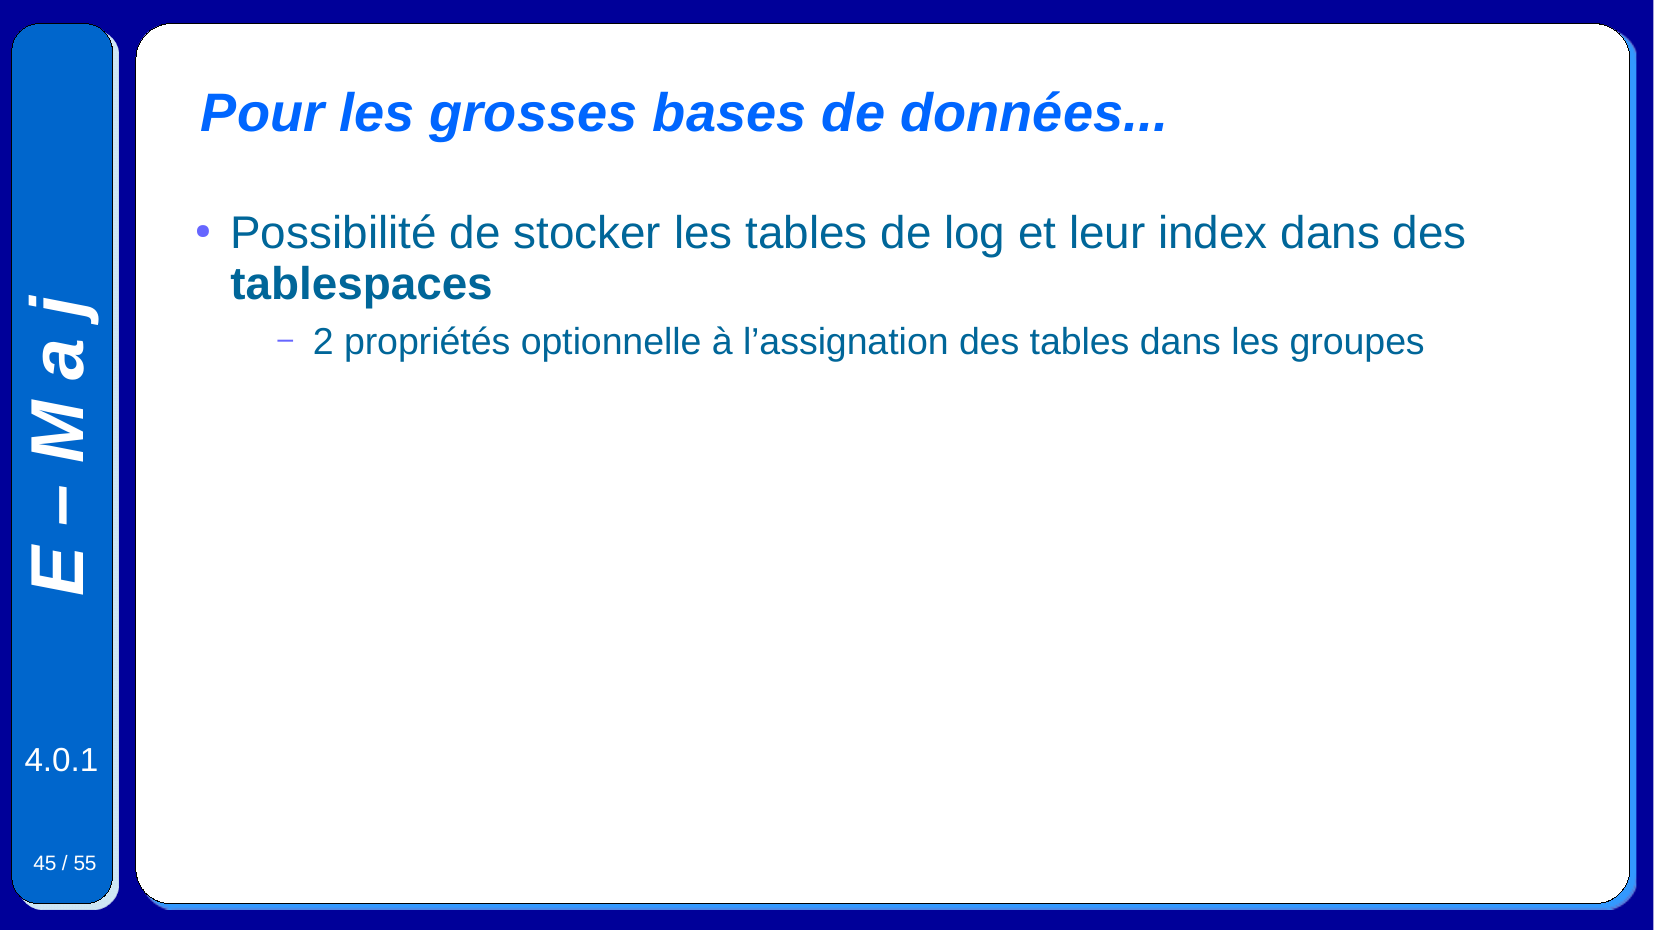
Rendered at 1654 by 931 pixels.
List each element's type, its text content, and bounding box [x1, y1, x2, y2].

title Pour les grosses bases de données... [200, 34, 1575, 191]
list Possibilité de stocker les tables de log et leur index dans des tablespaces 2 propriétés optionnelle à l’assignation des tables dans les groupes [177, 206, 1587, 827]
